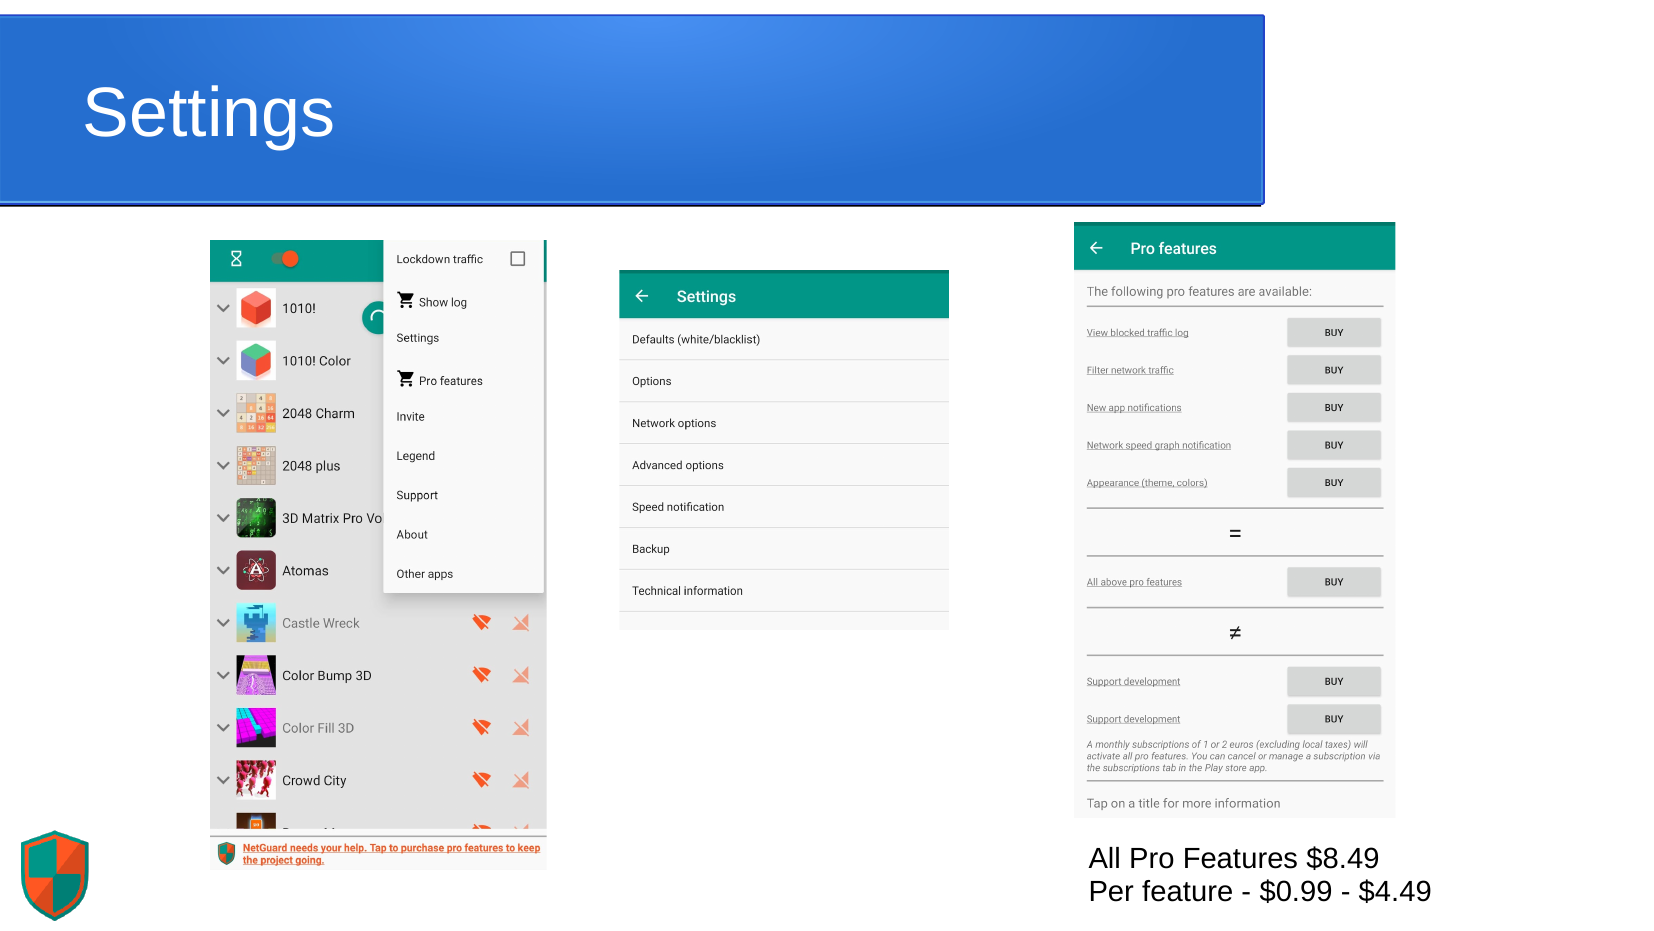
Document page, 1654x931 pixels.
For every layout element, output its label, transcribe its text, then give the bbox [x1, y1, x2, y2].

title Settings [82, 35, 1235, 189]
picture [3, 824, 106, 927]
picture [1074, 222, 1396, 818]
text_box All Pro Features $8.49 Per feature - $0.99 - $4.49 [1073, 835, 1445, 916]
picture [619, 270, 949, 630]
picture [210, 240, 547, 870]
